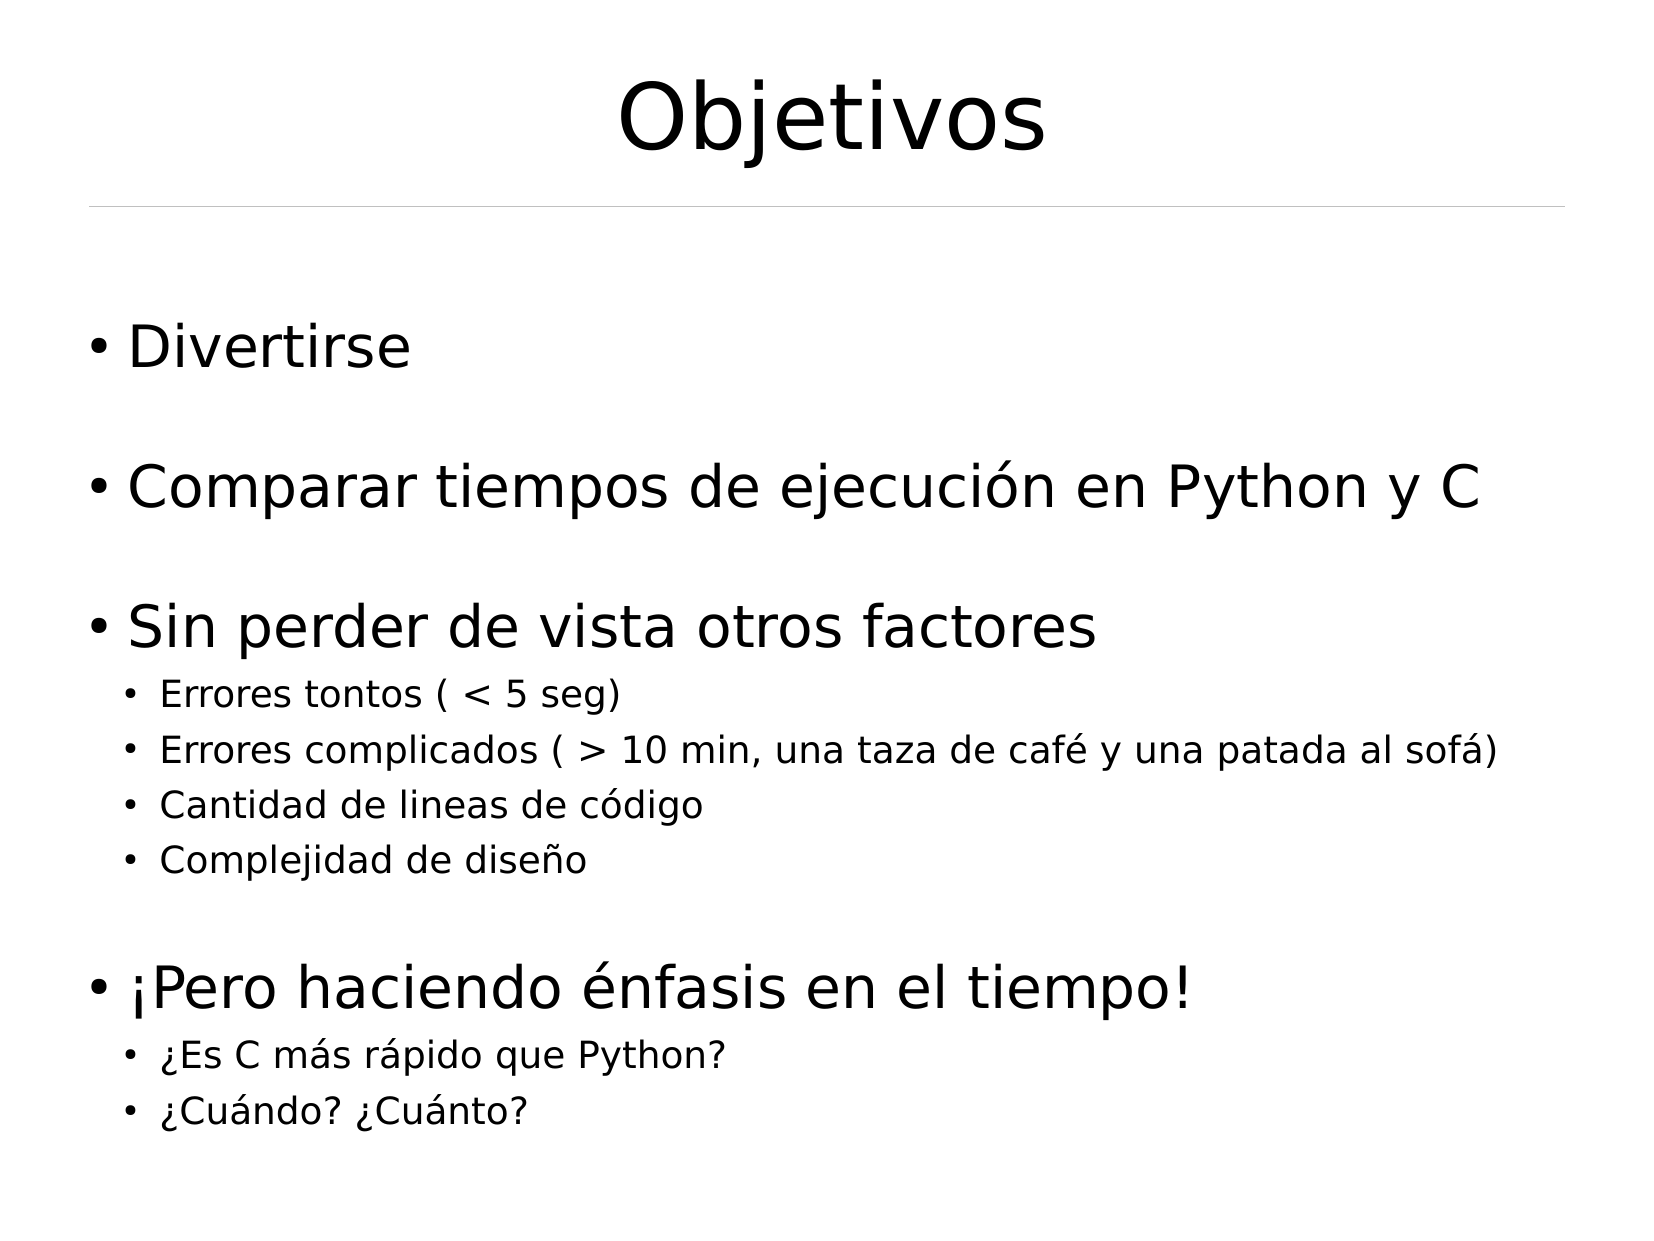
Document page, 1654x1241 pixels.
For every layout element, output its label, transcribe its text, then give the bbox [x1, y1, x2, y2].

subtitle Divertirse Comparar tiempos de ejecución en Python y C Sin perder de vista otros factores Errores tontos ( < 5 seg) Errores complicados ( > 10 min, una taza de café y una patada al sofá) Cantidad de lineas de código Complejidad de diseño ¡Pero haciendo énfasis en el tiempo! ¿Es C más rápido que Python? ¿Cuándo? ¿Cuánto? [88, 206, 1571, 1241]
title Objetivos [88, 29, 1577, 207]
